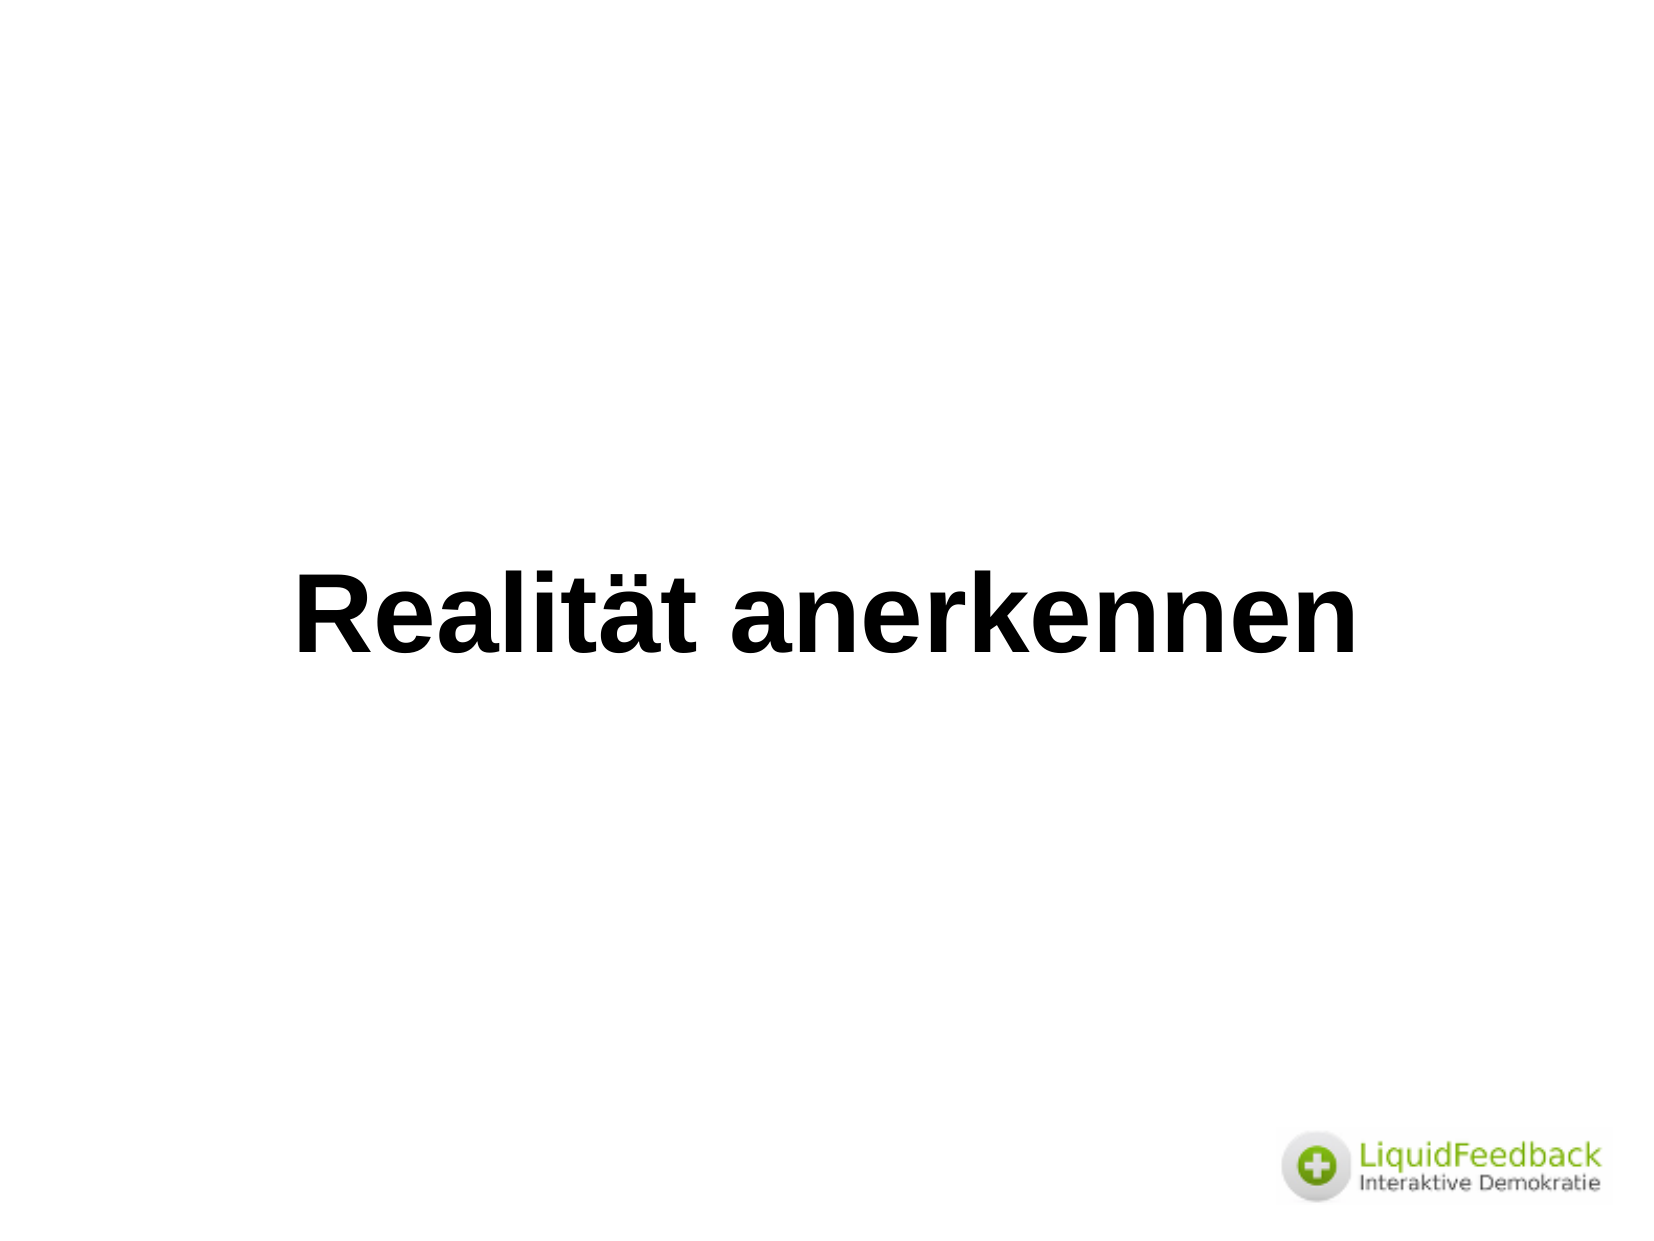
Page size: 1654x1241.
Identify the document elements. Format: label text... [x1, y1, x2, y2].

picture [1276, 1127, 1613, 1205]
subtitle Realität anerkennen [82, 118, 1571, 1109]
